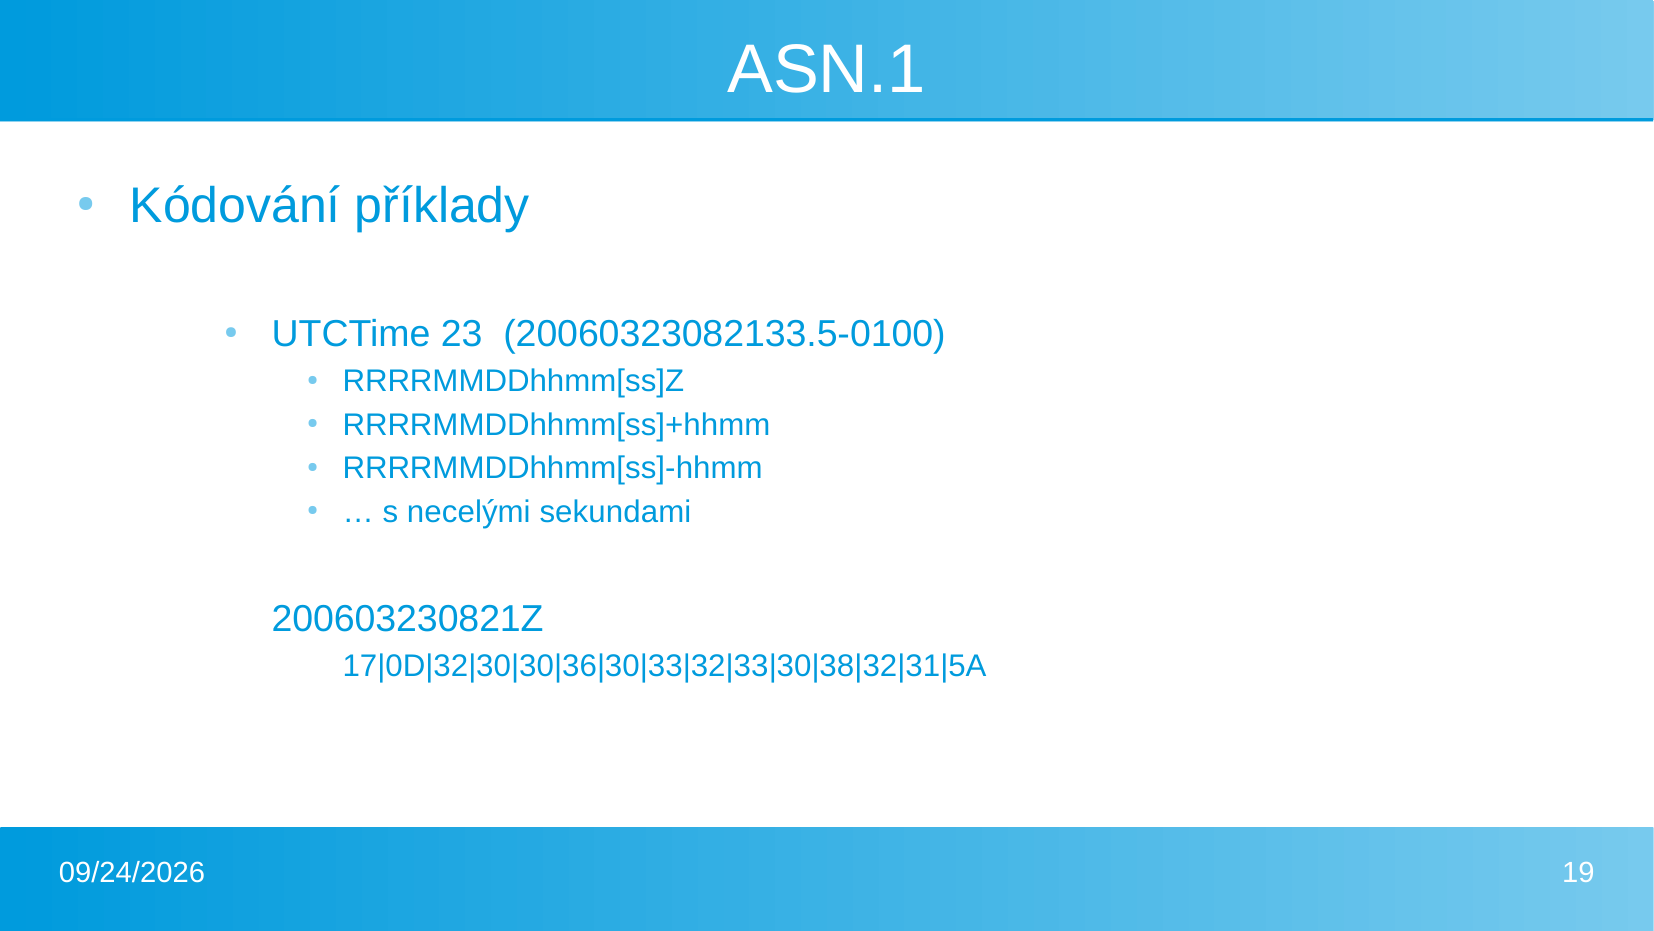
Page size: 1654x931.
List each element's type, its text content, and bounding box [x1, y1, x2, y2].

list Kódování příklady UTCTime 23 (20060323082133.5-0100) RRRRMMDDhhmm[ss]Z RRRRMMDDhhmm[ss]+hhmm RRRRMMDDhhmm[ss]-hhmm … s necelými sekundami 200603230821Z 17|0D|32|30|30|36|30|33|32|33|30|38|32|31|5A [59, 177, 1595, 768]
title ASN.1 [59, 29, 1595, 108]
